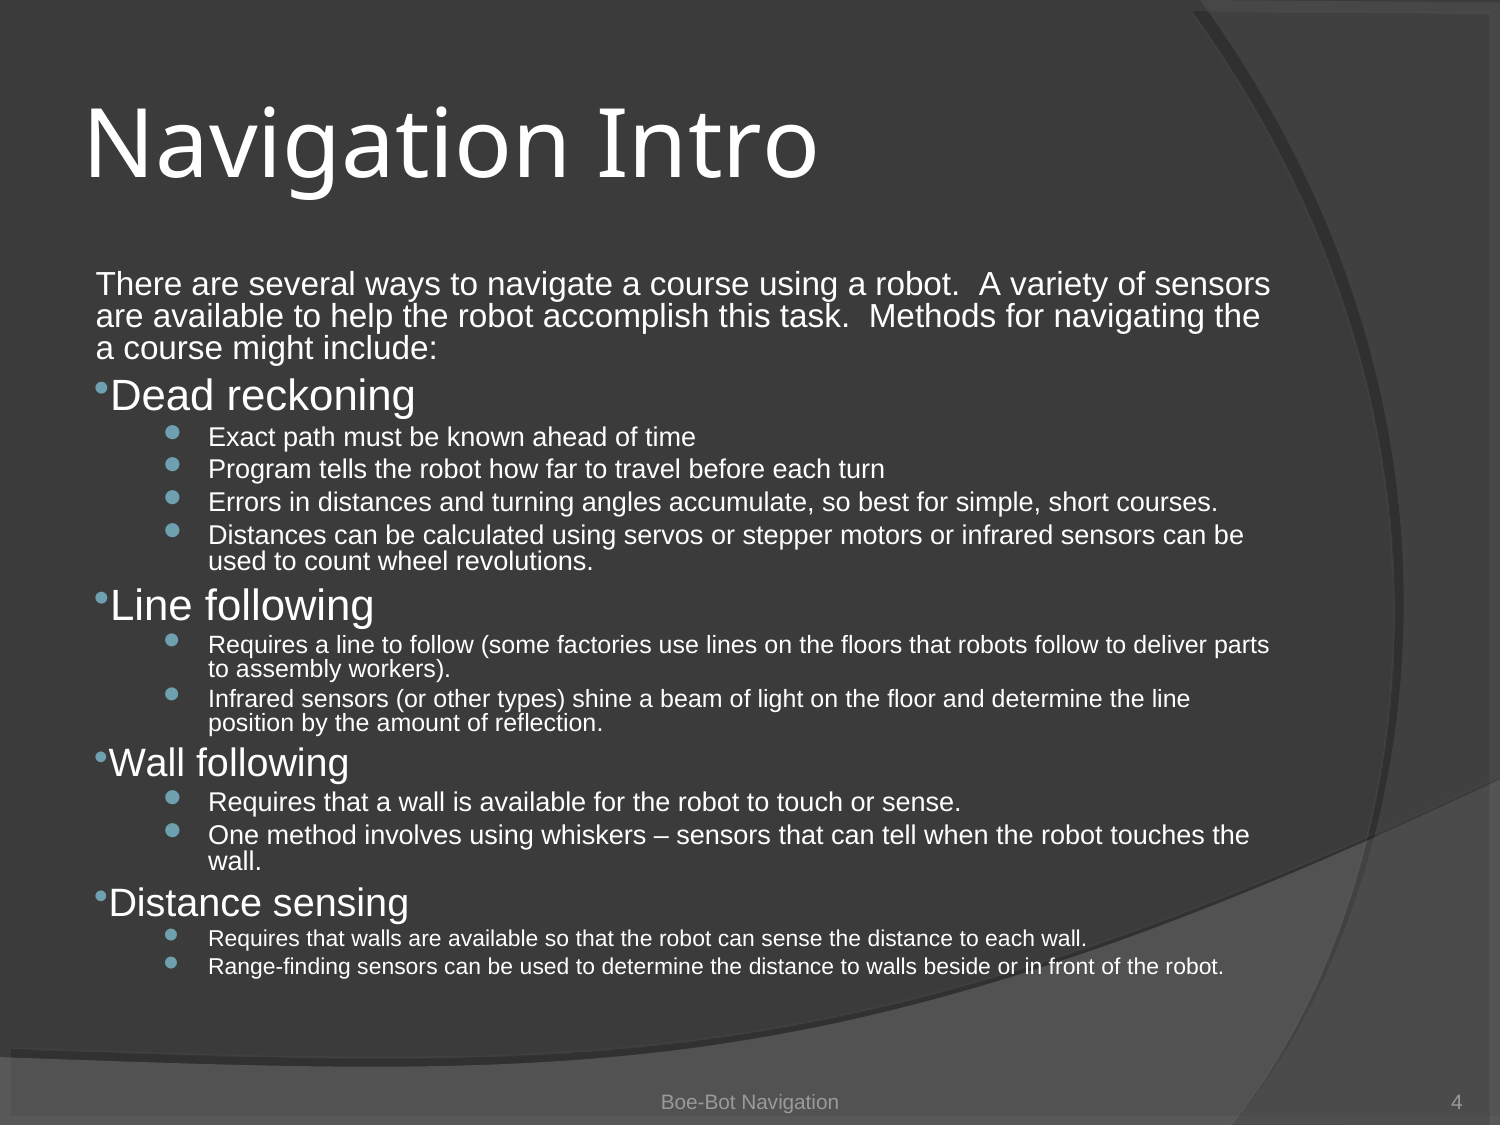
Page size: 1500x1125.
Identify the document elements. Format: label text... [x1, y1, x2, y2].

title Navigation Intro [74, 45, 1300, 233]
text_box Boe-Bot Navigation [512, 1053, 988, 1114]
list There are several ways to navigate a course using a robot. A variety of sensors are available to help the robot accomplish this task. Methods for navigating the a course might include: Dead reckoning Exact path must be known ahead of time Program tells the robot how far to travel before each turn Errors in distances and turning angles accumulate, so best for simple, short courses. Distances can be calculated using servos or stepper motors or infrared sensors can be used to count wheel revolutions. Line following Requires a line to follow (some factories use lines on the floors that robots follow to deliver parts to assembly workers). Infrared sensors (or other types) shine a beam of light on the floor and determine the line position by the amount of reflection. Wall following Requires that a wall is available for the robot to touch or sense. One method involves using whiskers – sensors that can tell when the robot touches the wall. Distance sensing Requires that walls are available so that the robot can sense the distance to each wall. Range-finding sensors can be used to determine the distance to walls beside or in front of the robot. [74, 262, 1300, 1006]
text_box <number> [1337, 1053, 1463, 1114]
